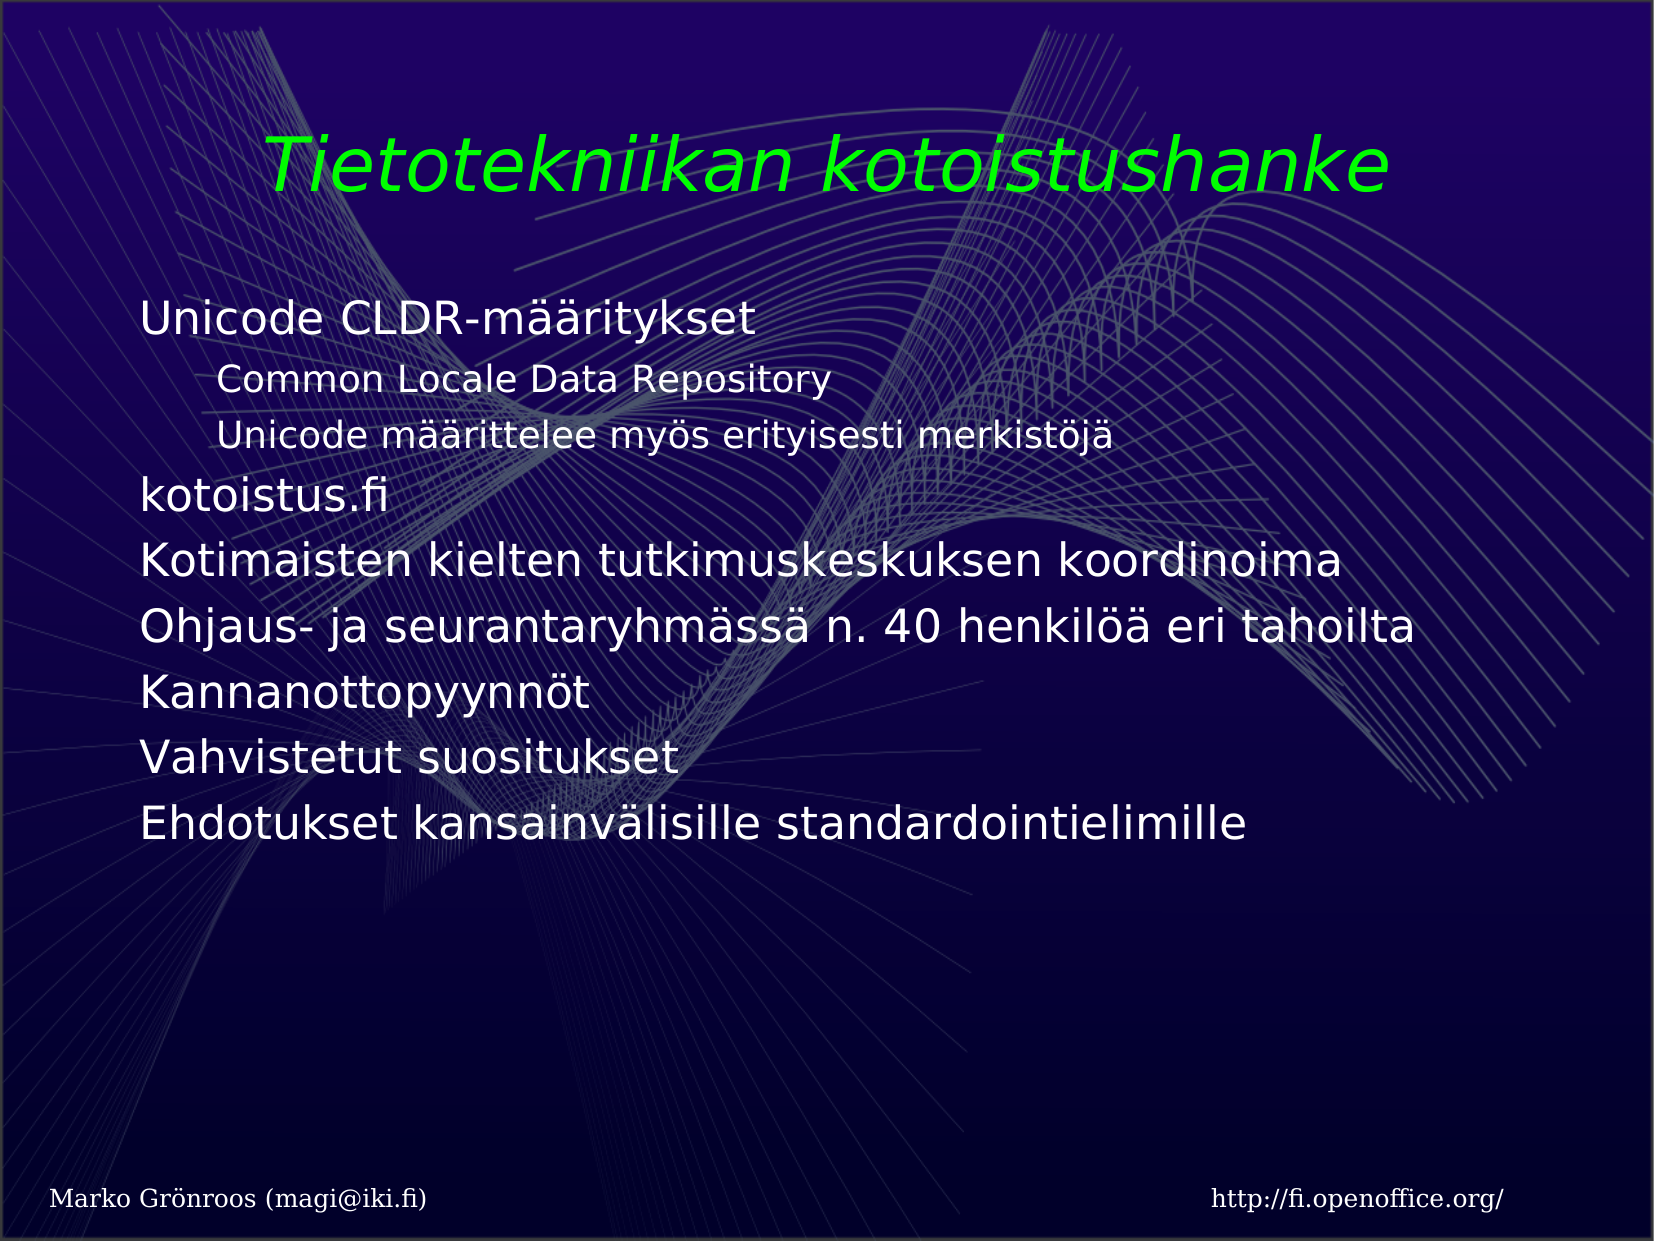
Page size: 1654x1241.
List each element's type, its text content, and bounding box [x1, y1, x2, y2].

title Tietotekniikan kotoistushanke [121, 61, 1534, 269]
list Unicode CLDR-määritykset Common Locale Data Repository Unicode määrittelee myös erityisesti merkistöjä kotoistus.fi Kotimaisten kielten tutkimuskeskuksen koordinoima Ohjaus- ja seurantaryhmässä n. 40 henkilöä eri tahoilta Kannanottopyynnöt Vahvistetut suositukset Ehdotukset kansainvälisille standardointielimille [121, 291, 1534, 1166]
picture [0, 0, 1654, 1241]
